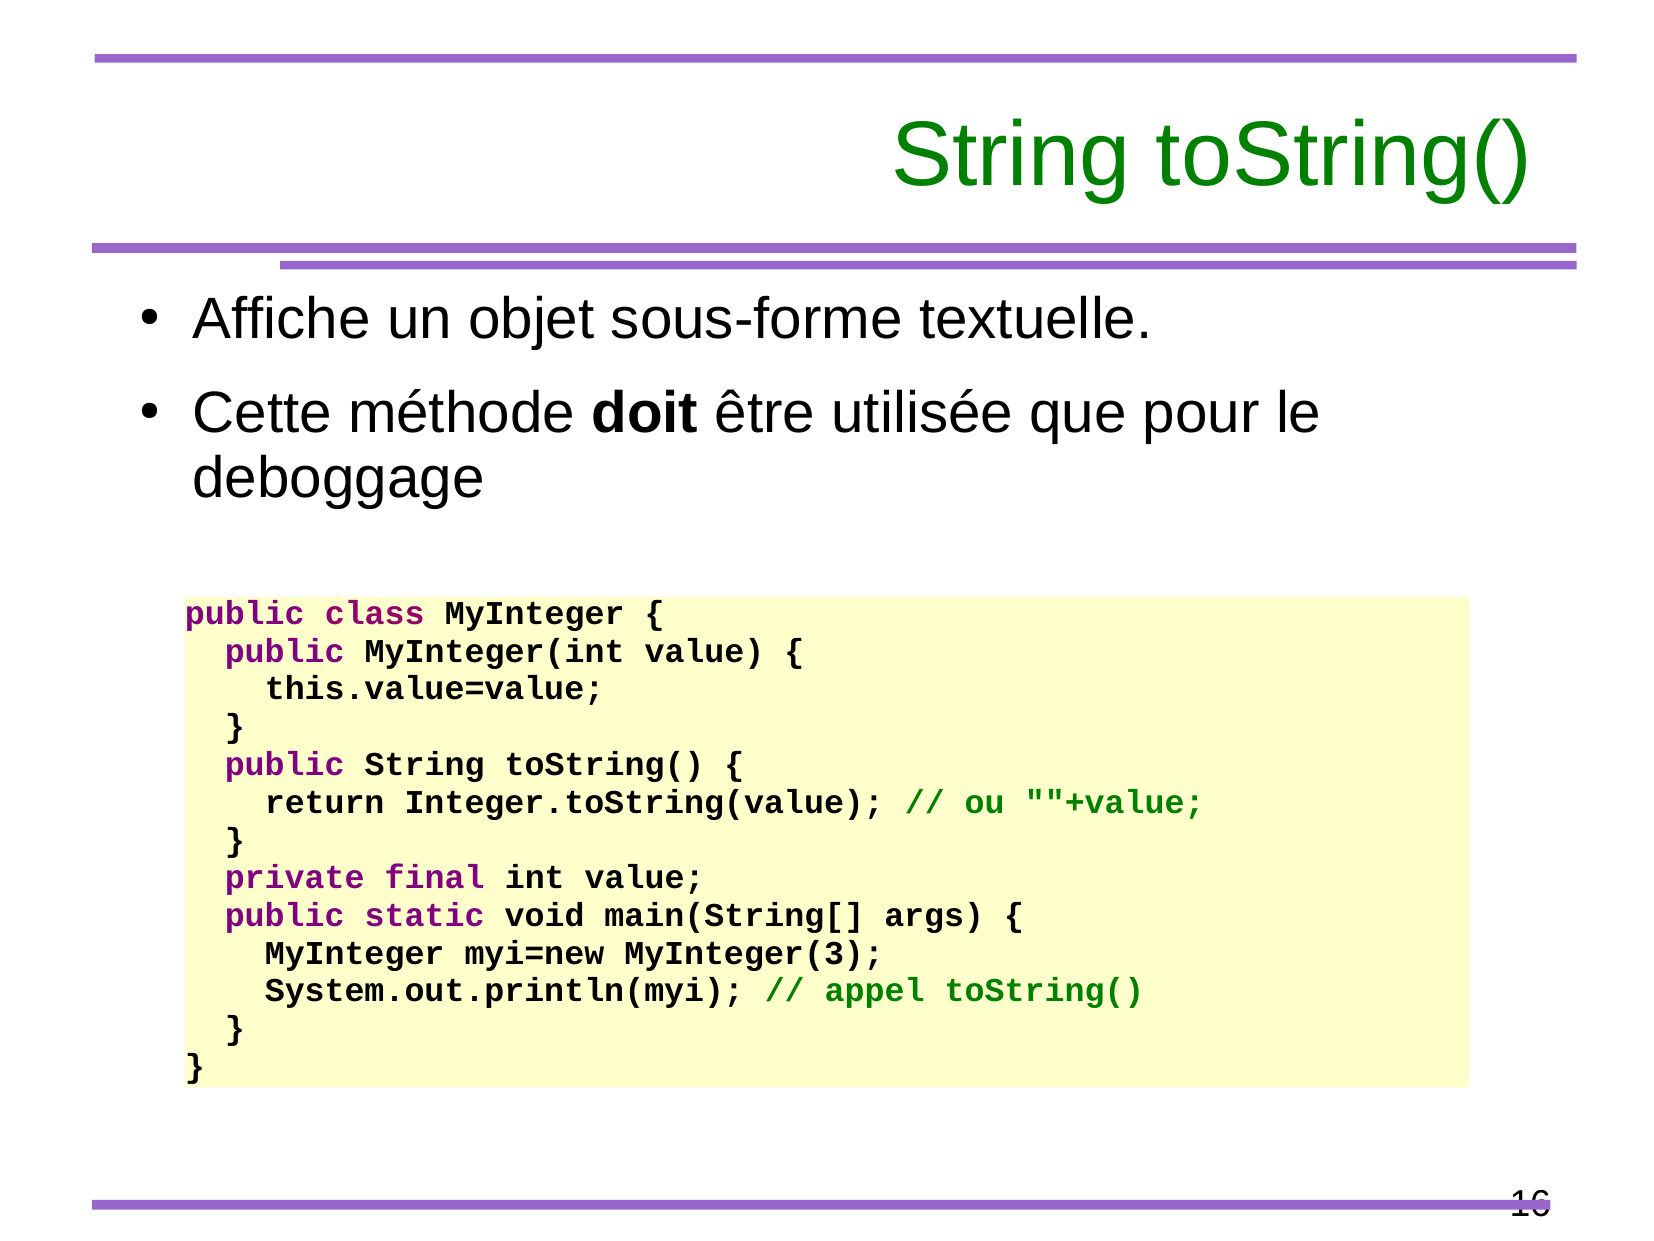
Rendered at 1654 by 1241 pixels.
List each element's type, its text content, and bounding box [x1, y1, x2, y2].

text_box public class MyInteger { public MyInteger(int value) { this.value=value; } public String toString() { return Integer.toString(value); // ou ""+value; } private final int value; public static void main(String[] args) { MyInteger myi=new MyInteger(3); System.out.println(myi); // appel toString() } } [184, 596, 1469, 1088]
list Affiche un objet sous-forme textuelle. Cette méthode doit être utilisée que pour le deboggage [121, 285, 1534, 554]
title String toString() [121, 49, 1534, 257]
